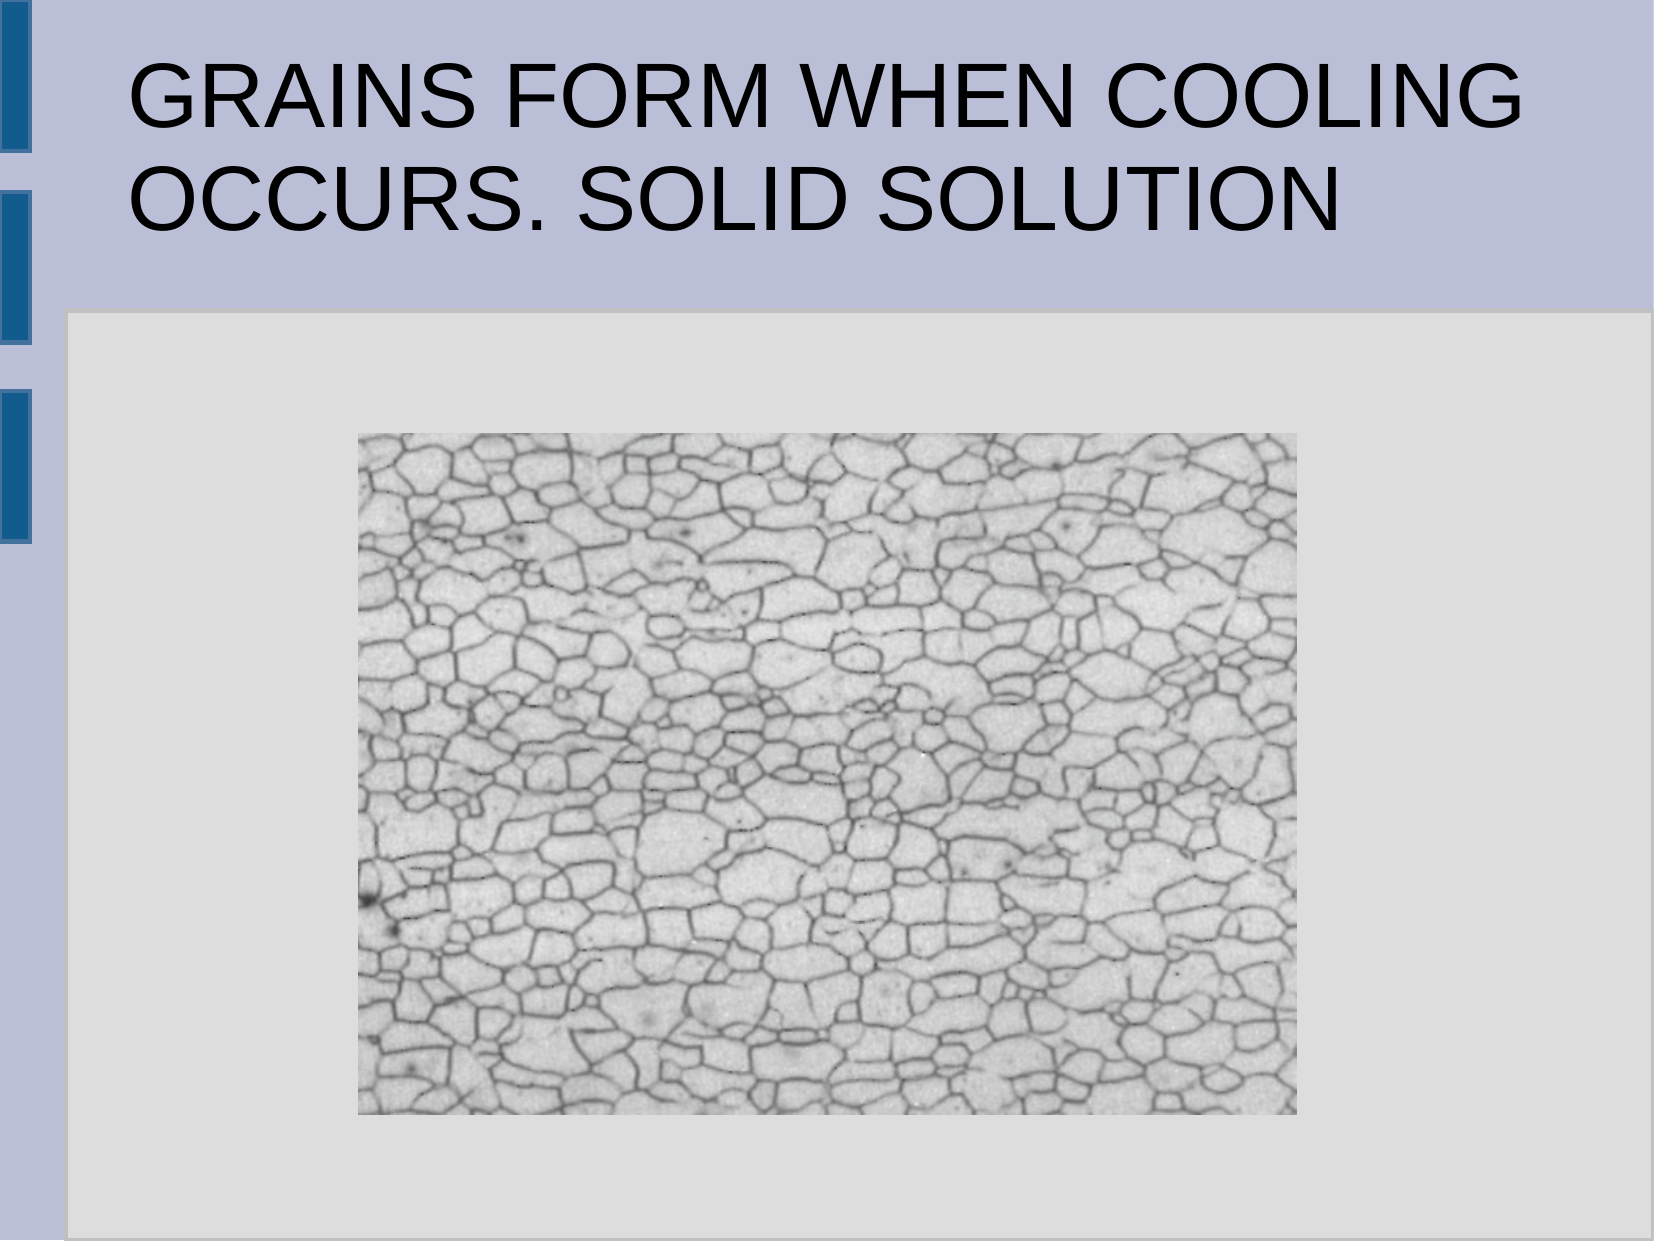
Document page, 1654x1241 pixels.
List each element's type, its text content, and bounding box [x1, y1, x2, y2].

picture [358, 433, 1297, 1115]
text_box GRAINS FORM WHEN COOLING OCCURS. SOLID SOLUTION [112, 37, 1576, 258]
